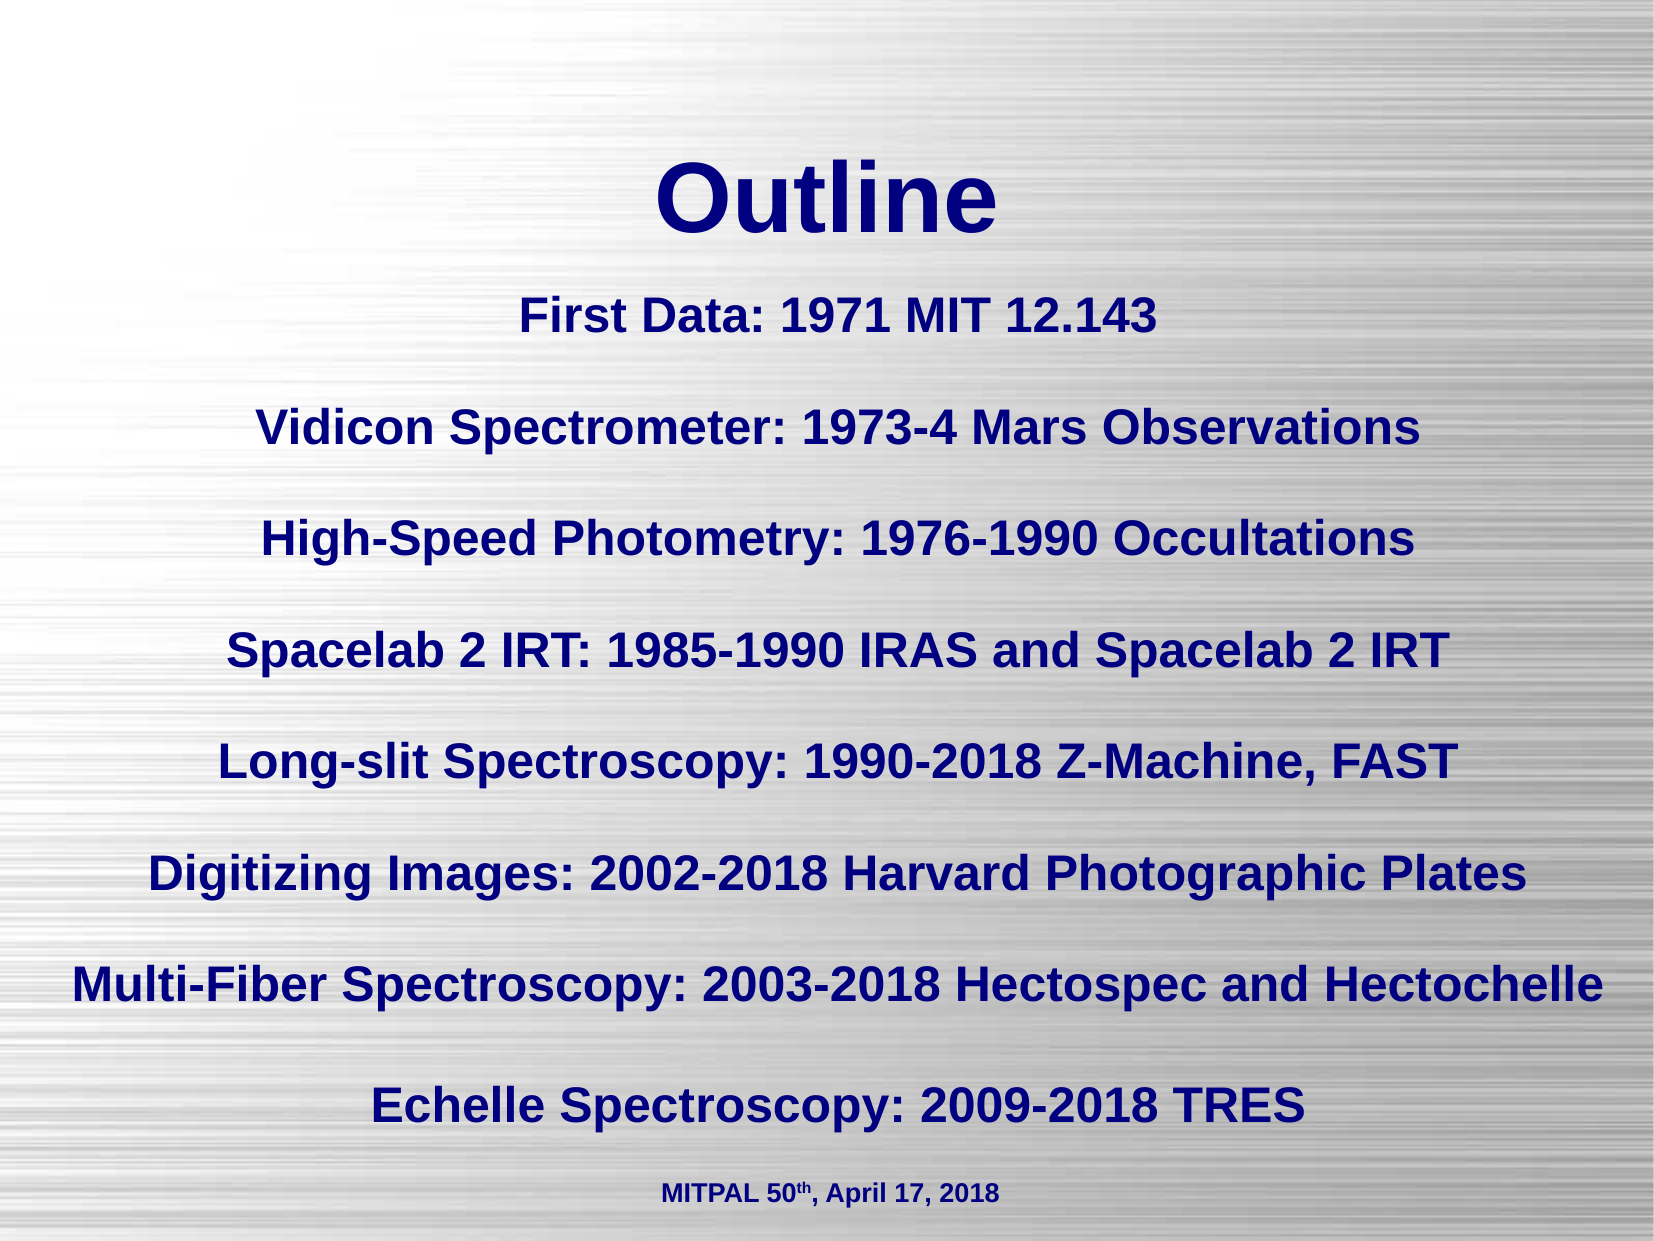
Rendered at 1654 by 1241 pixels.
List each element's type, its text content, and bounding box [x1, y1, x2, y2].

text_box MITPAL 50th, April 17, 2018 [646, 1170, 1015, 1218]
text_box Outline [504, 134, 1149, 262]
picture [0, 0, 1654, 1241]
text_box First Data: 1971 MIT 12.143 Vidicon Spectrometer: 1973-4 Mars Observations High-Speed Photometry: 1976-1990 Occultations Spacelab 2 IRT: 1985-1990 IRAS and Spacelab 2 IRT Long-slit Spectroscopy: 1990-2018 Z-Machine, FAST Digitizing Images: 2002-2018 Harvard Photographic Plates Multi-Fiber Spectroscopy: 2003-2018 Hectospec and Hectochelle Echelle Spectroscopy: 2009-2018 TRES [23, 280, 1654, 1241]
